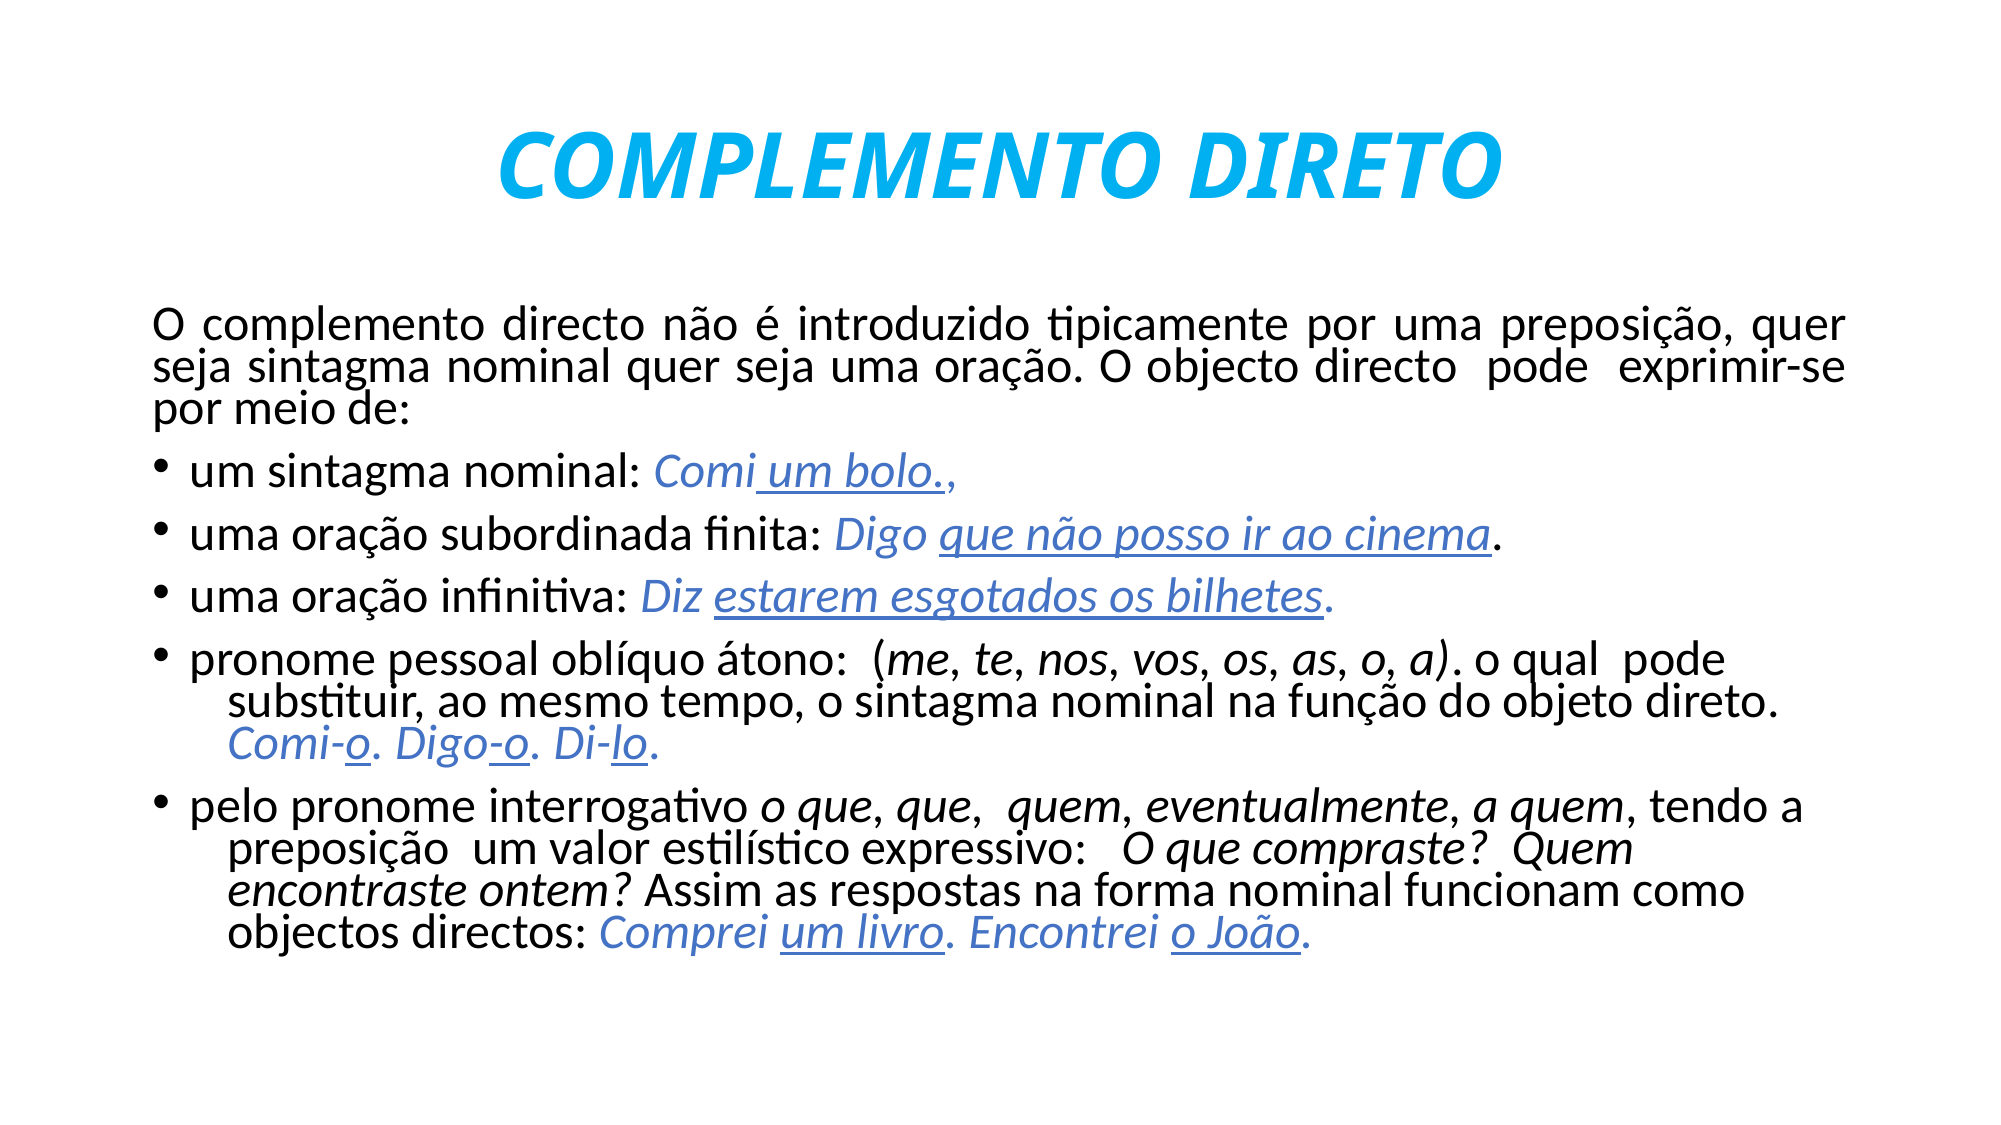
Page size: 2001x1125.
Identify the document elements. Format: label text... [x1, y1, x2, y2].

title COMPLEMENTO DIRETO [137, 59, 1863, 278]
list O complemento directo não é introduzido tipicamente por uma preposição, quer seja sintagma nominal quer seja uma oração. O objecto directo pode exprimir-se por meio de: um sintagma nominal: Comi um bolo., uma oração subordinada finita: Digo que não posso ir ao cinema. uma oração infinitiva: Diz estarem esgotados os bilhetes. pronome pessoal oblíquo átono: (me, te, nos, vos, os, as, o, a). o qual pode substituir, ao mesmo tempo, o sintagma nominal na função do objeto direto. Comi-o. Digo-o. Di-lo. pelo pronome interrogativo o que, que, quem, eventualmente, a quem, tendo a preposição um valor estilístico expressivo: O que compraste? Quem encontraste ontem? Assim as respostas na forma nominal funcionam como objectos directos: Comprei um livro. Encontrei o João. [137, 299, 1863, 1014]
